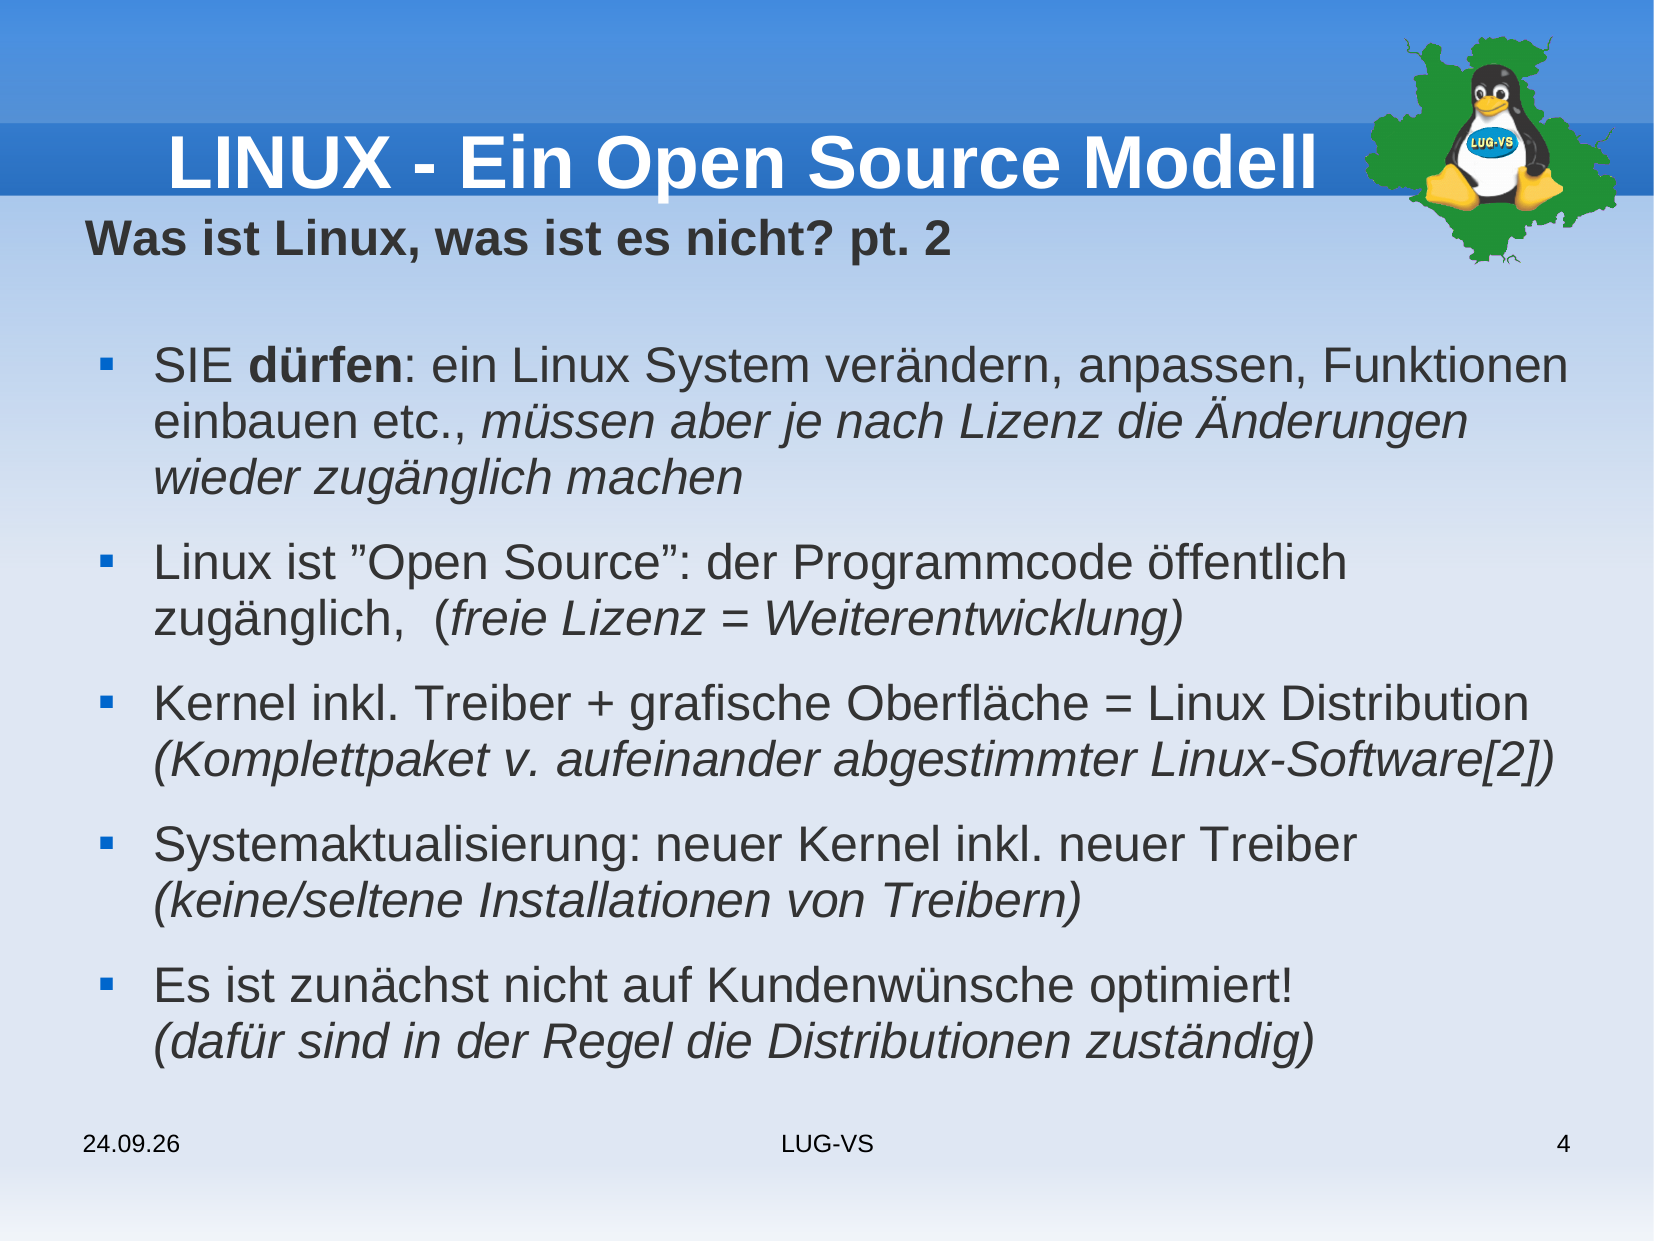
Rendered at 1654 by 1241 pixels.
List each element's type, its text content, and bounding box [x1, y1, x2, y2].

list SIE dürfen: ein Linux System verändern, anpassen, Funktionen einbauen etc., müssen aber je nach Lizenz die Änderungen wieder zugänglich machen Linux ist ”Open Source”: der Programmcode öffentlich zugänglich, (freie Lizenz = Weiterentwicklung) Kernel inkl. Treiber + grafische Oberfläche = Linux Distribution (Komplettpaket v. aufeinander abgestimmter Linux-Software[2]) Systemaktualisierung: neuer Kernel inkl. neuer Treiber (keine/seltene Installationen von Treibern) Es ist zunächst nicht auf Kundenwünsche optimiert! (dafür sind in der Regel die Distributionen zuständig) [82, 337, 1571, 1109]
text_box Was ist Linux, was ist es nicht? pt. 2 [14, 209, 981, 266]
picture [0, 0, 1654, 1241]
title LINUX - Ein Open Source Modell [0, 59, 1489, 267]
